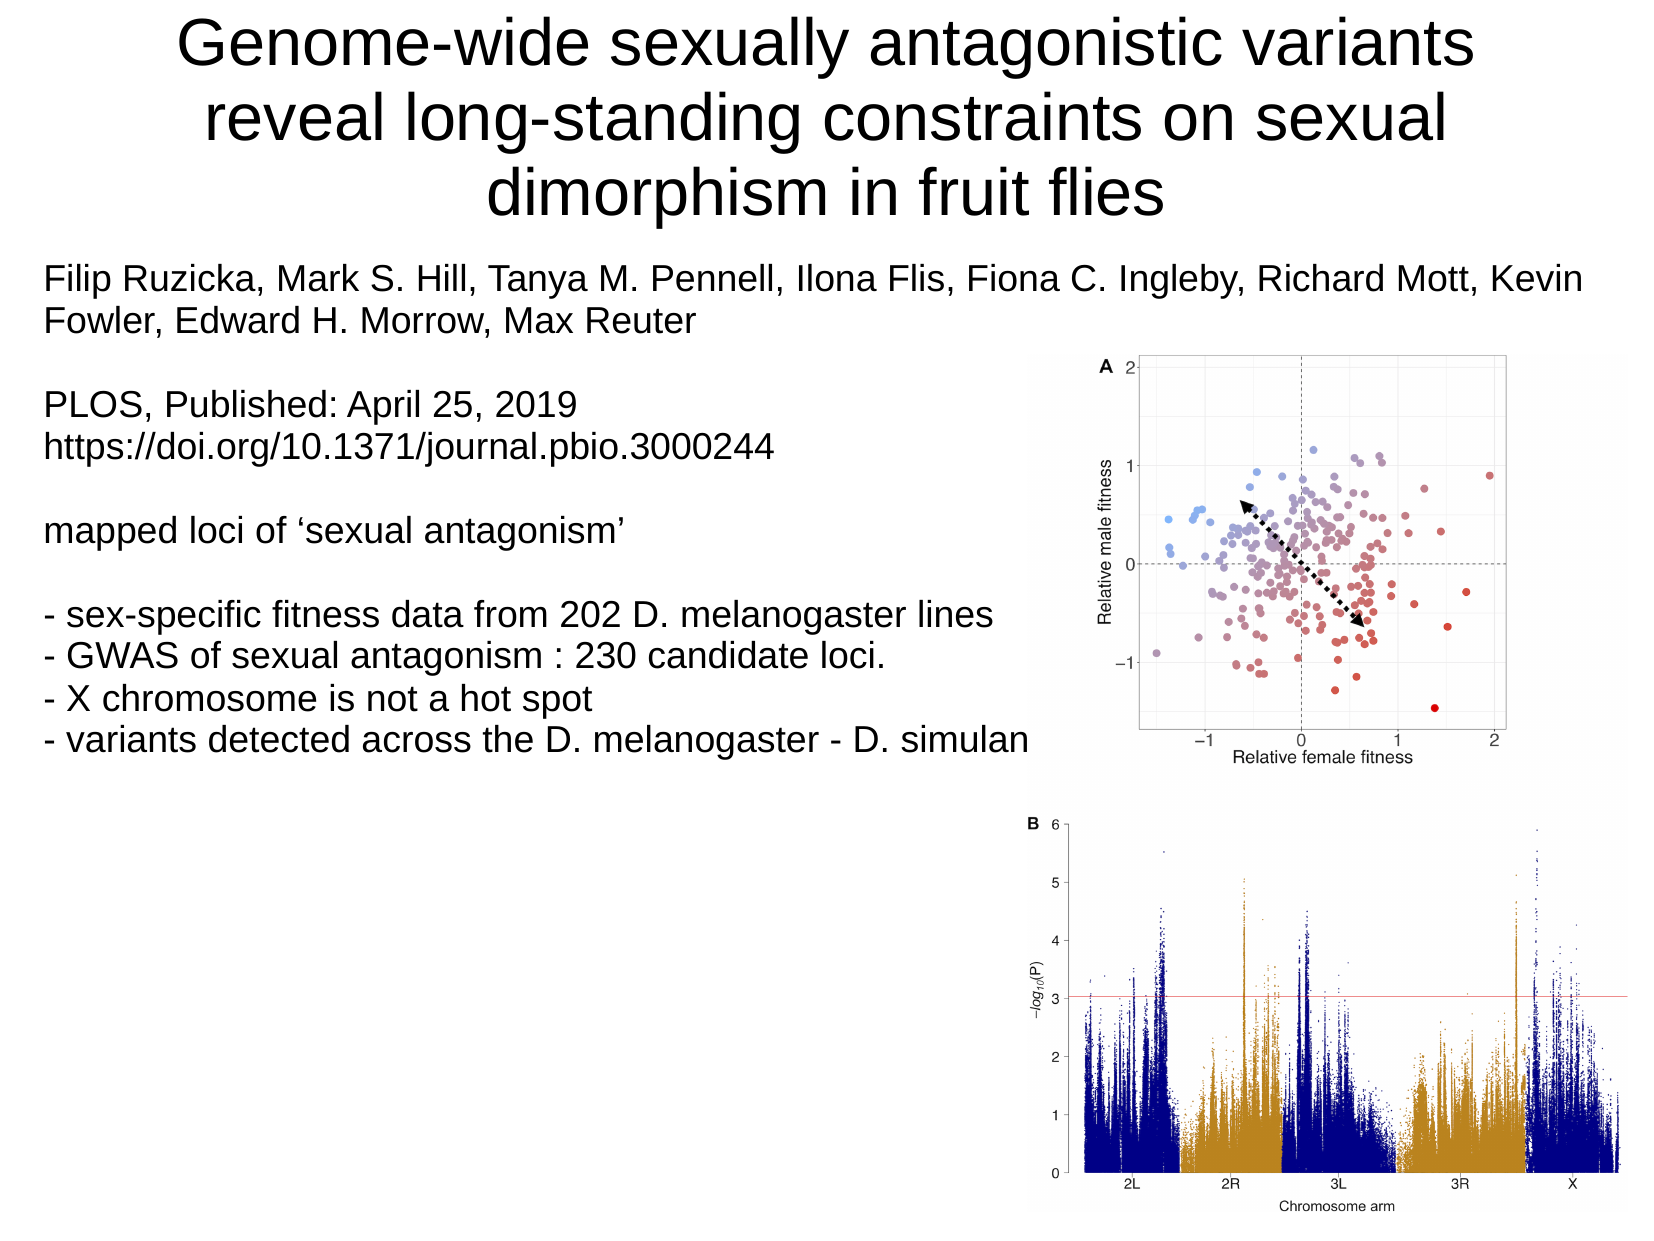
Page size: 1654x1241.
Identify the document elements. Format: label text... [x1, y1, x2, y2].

text_box Filip Ruzicka, Mark S. Hill, Tanya M. Pennell, Ilona Flis, Fiona C. Ingleby, Richard Mott, Kevin Fowler, Edward H. Morrow, Max Reuter PLOS, Published: April 25, 2019 https://doi.org/10.1371/journal.pbio.3000244 mapped loci of ‘sexual antagonism’ - sex-specific fitness data from 202 D. melanogaster lines - GWAS of sexual antagonism : 230 candidate loci. - X chromosome is not a hot spot - variants detected across the D. melanogaster - D. simulans [28, 249, 1654, 1241]
title Genome-wide sexually antagonistic variants reveal long-standing constraints on sexual dimorphism in fruit flies [82, 5, 1571, 230]
picture [1027, 354, 1628, 1212]
